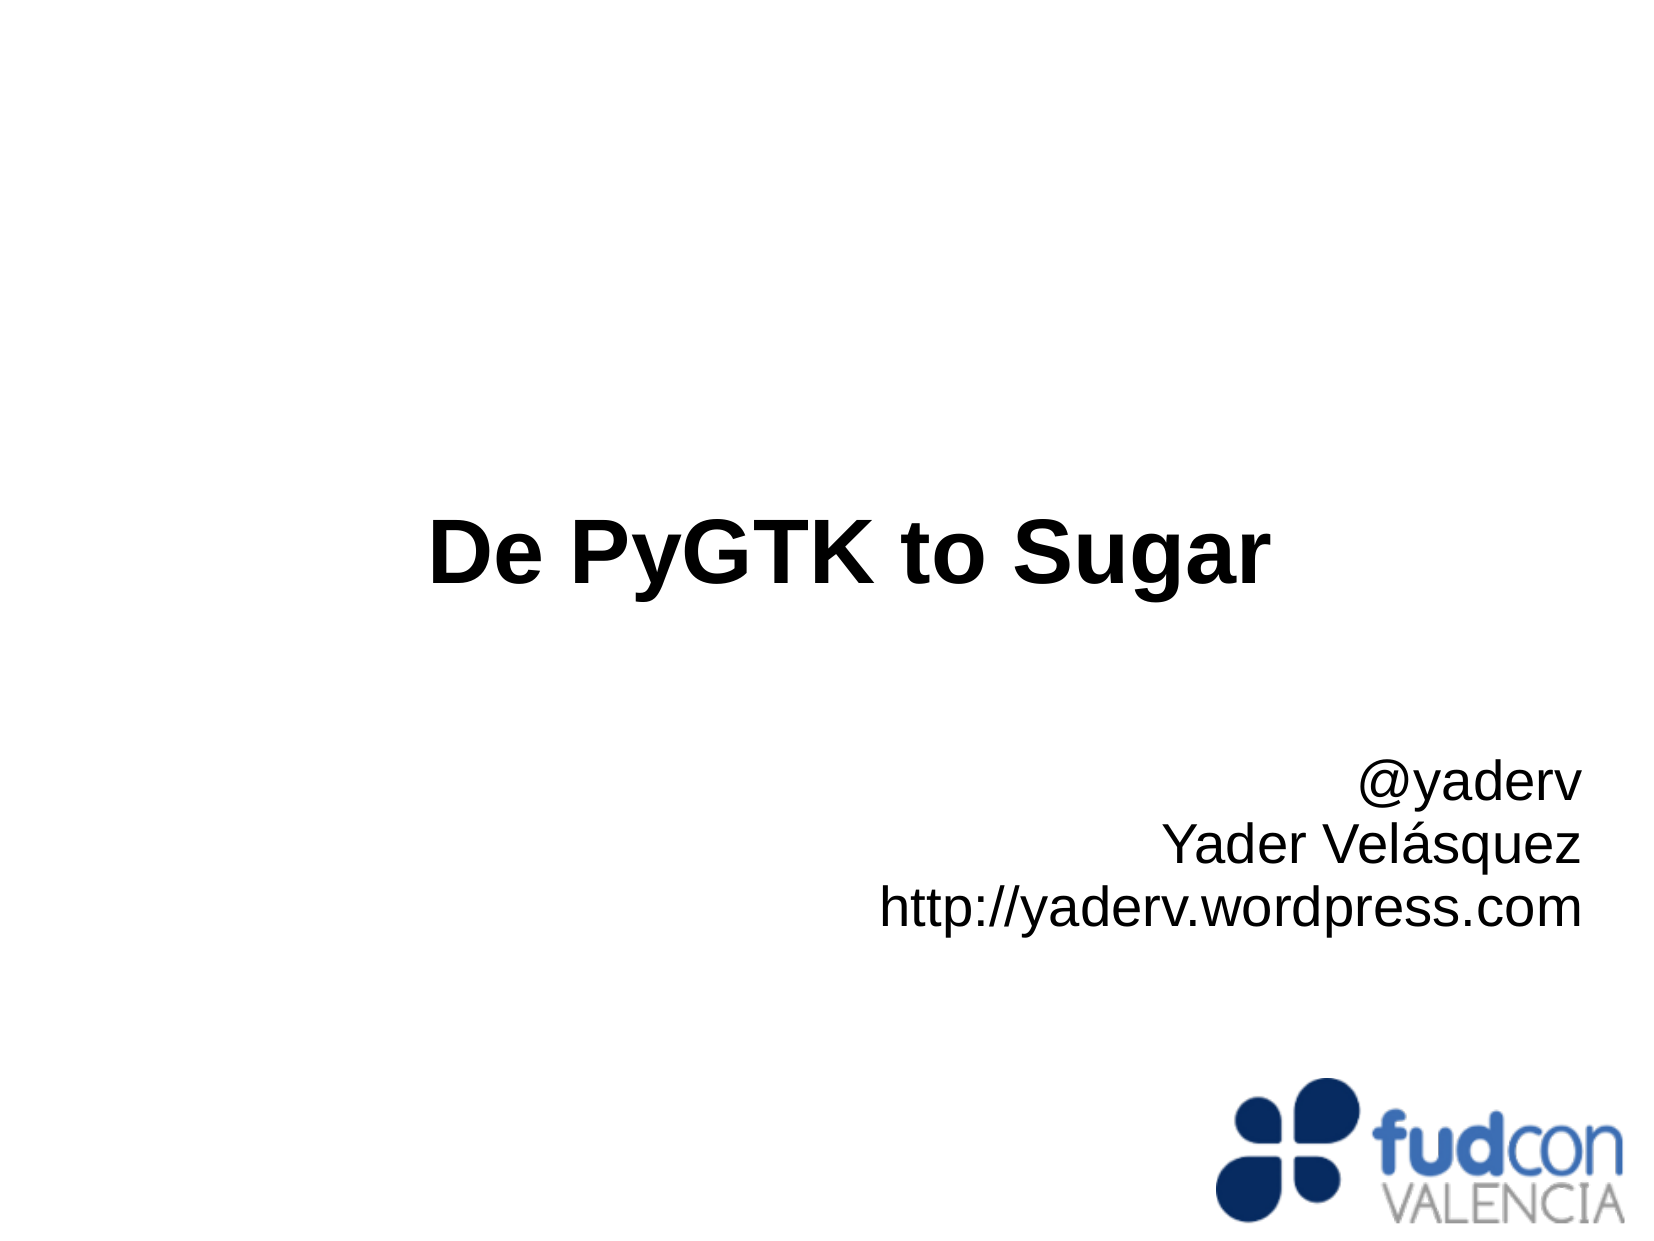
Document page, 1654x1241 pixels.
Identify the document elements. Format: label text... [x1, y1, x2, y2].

picture [1216, 1078, 1643, 1230]
subtitle @yaderv Yader Velásquez http://yaderv.wordpress.com [673, 661, 1583, 1026]
title De PyGTK to Sugar [106, 448, 1595, 656]
